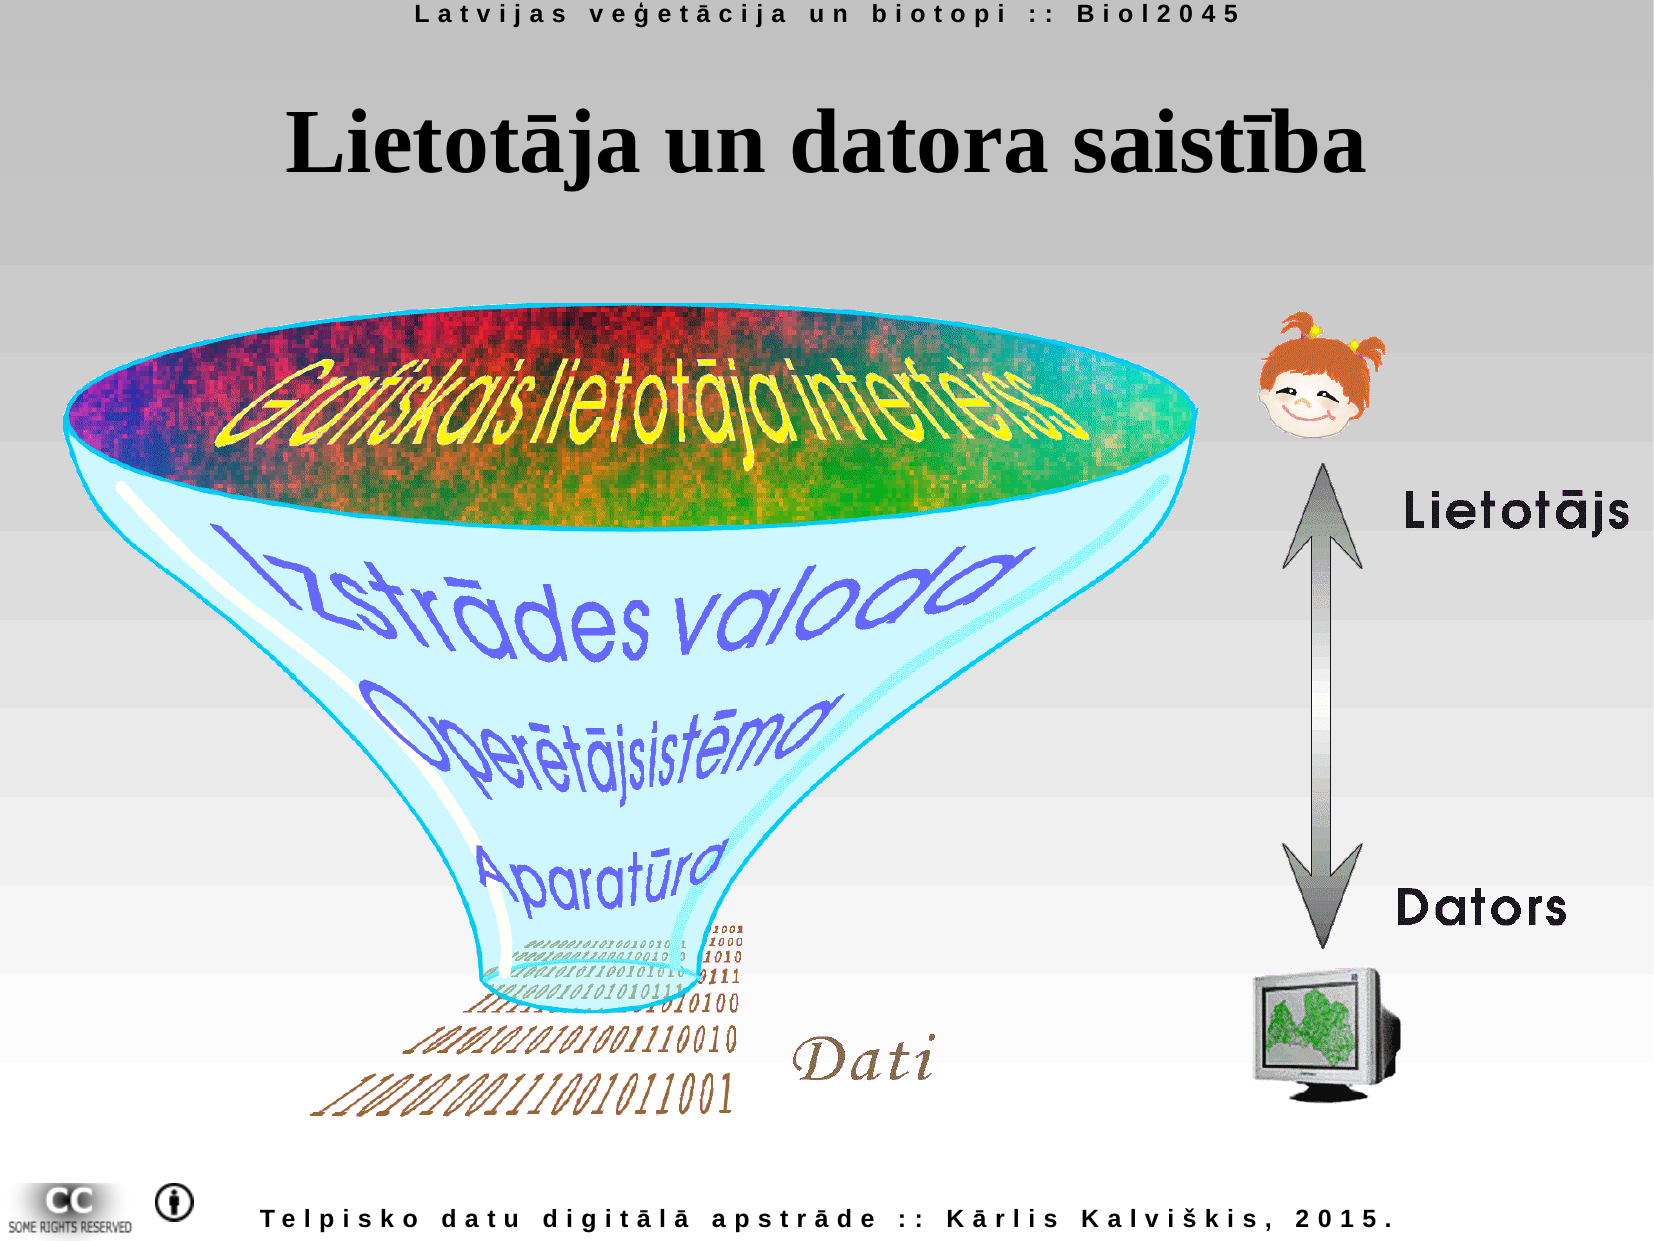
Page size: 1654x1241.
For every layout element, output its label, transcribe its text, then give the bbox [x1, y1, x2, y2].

title Lietotāja un datora saistība [59, 37, 1596, 246]
picture [0, 0, 1654, 1241]
